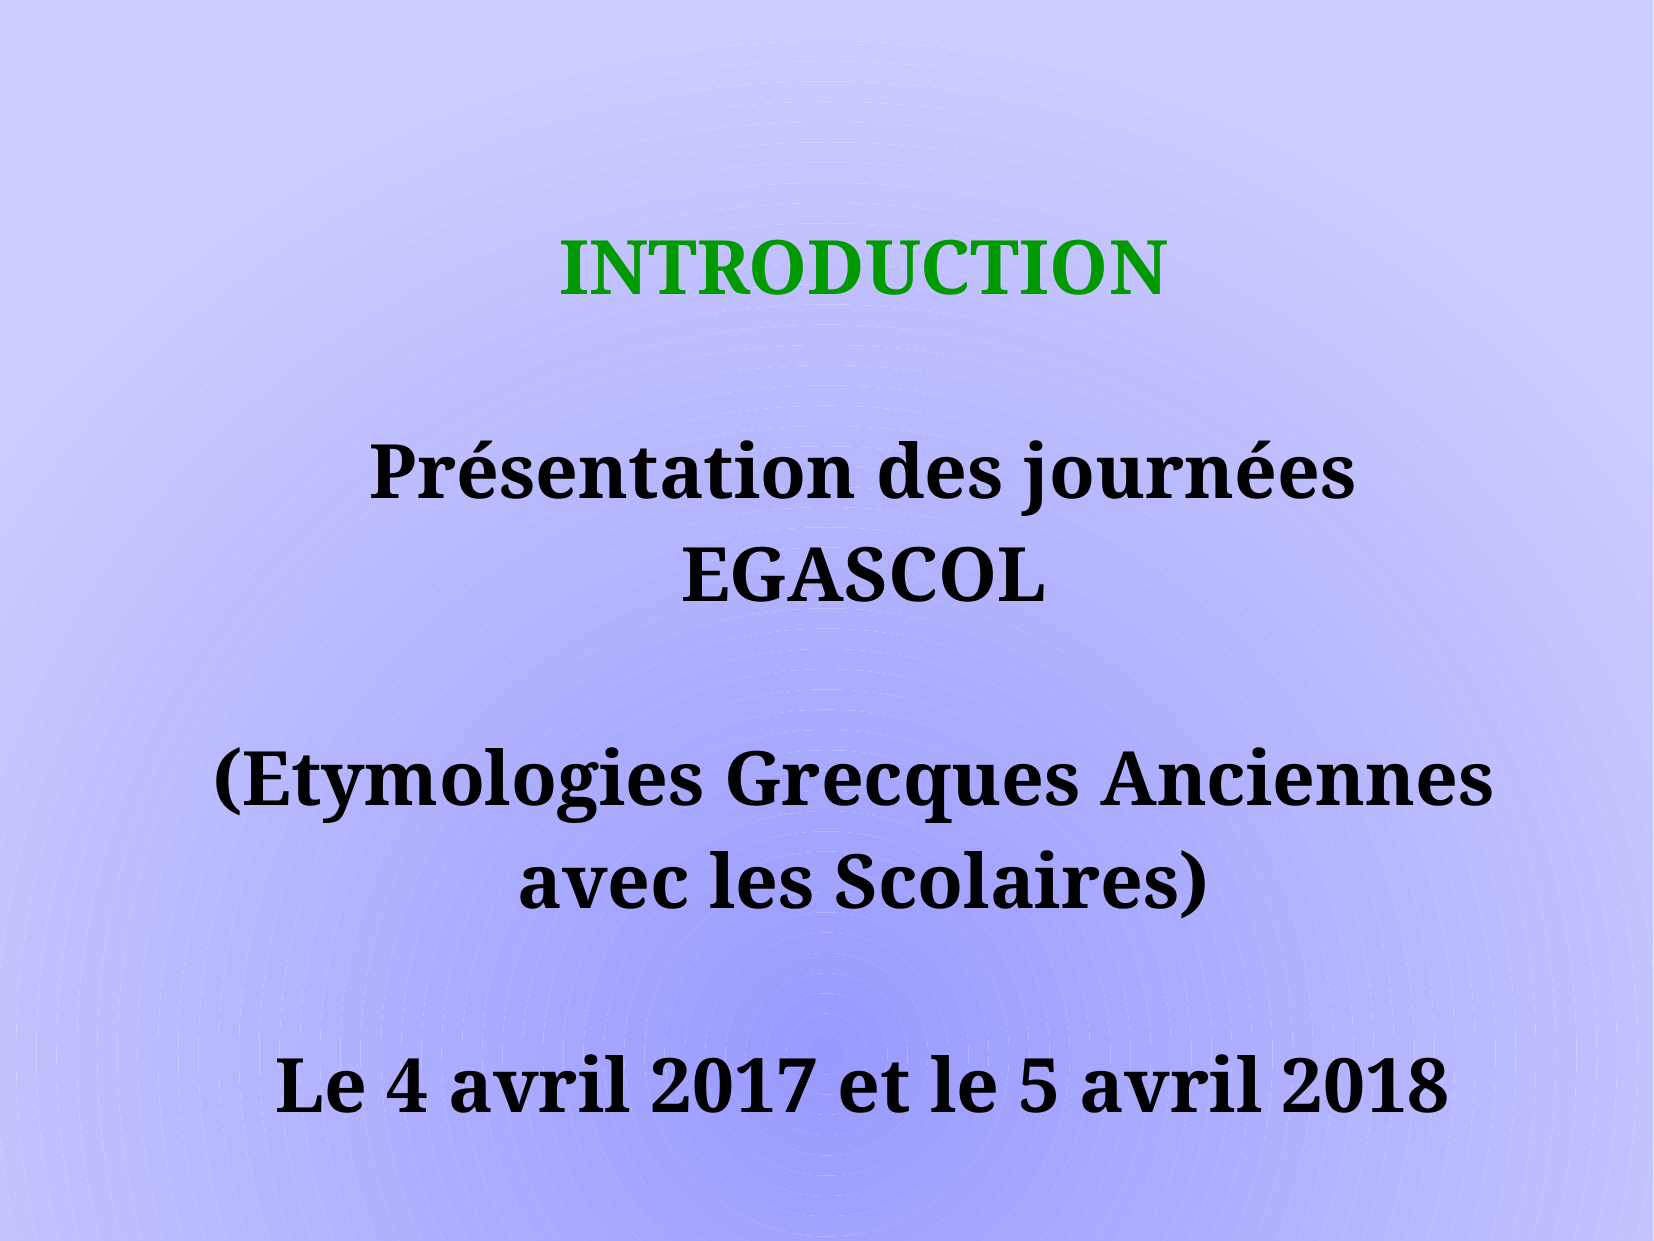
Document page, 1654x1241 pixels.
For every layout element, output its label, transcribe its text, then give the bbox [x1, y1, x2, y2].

text_box INTRODUCTION Présentation des journées EGASCOL (Etymologies Grecques Anciennes avec les Scolaires) Le 4 avril 2017 et le 5 avril 2018 [192, 206, 1536, 1032]
